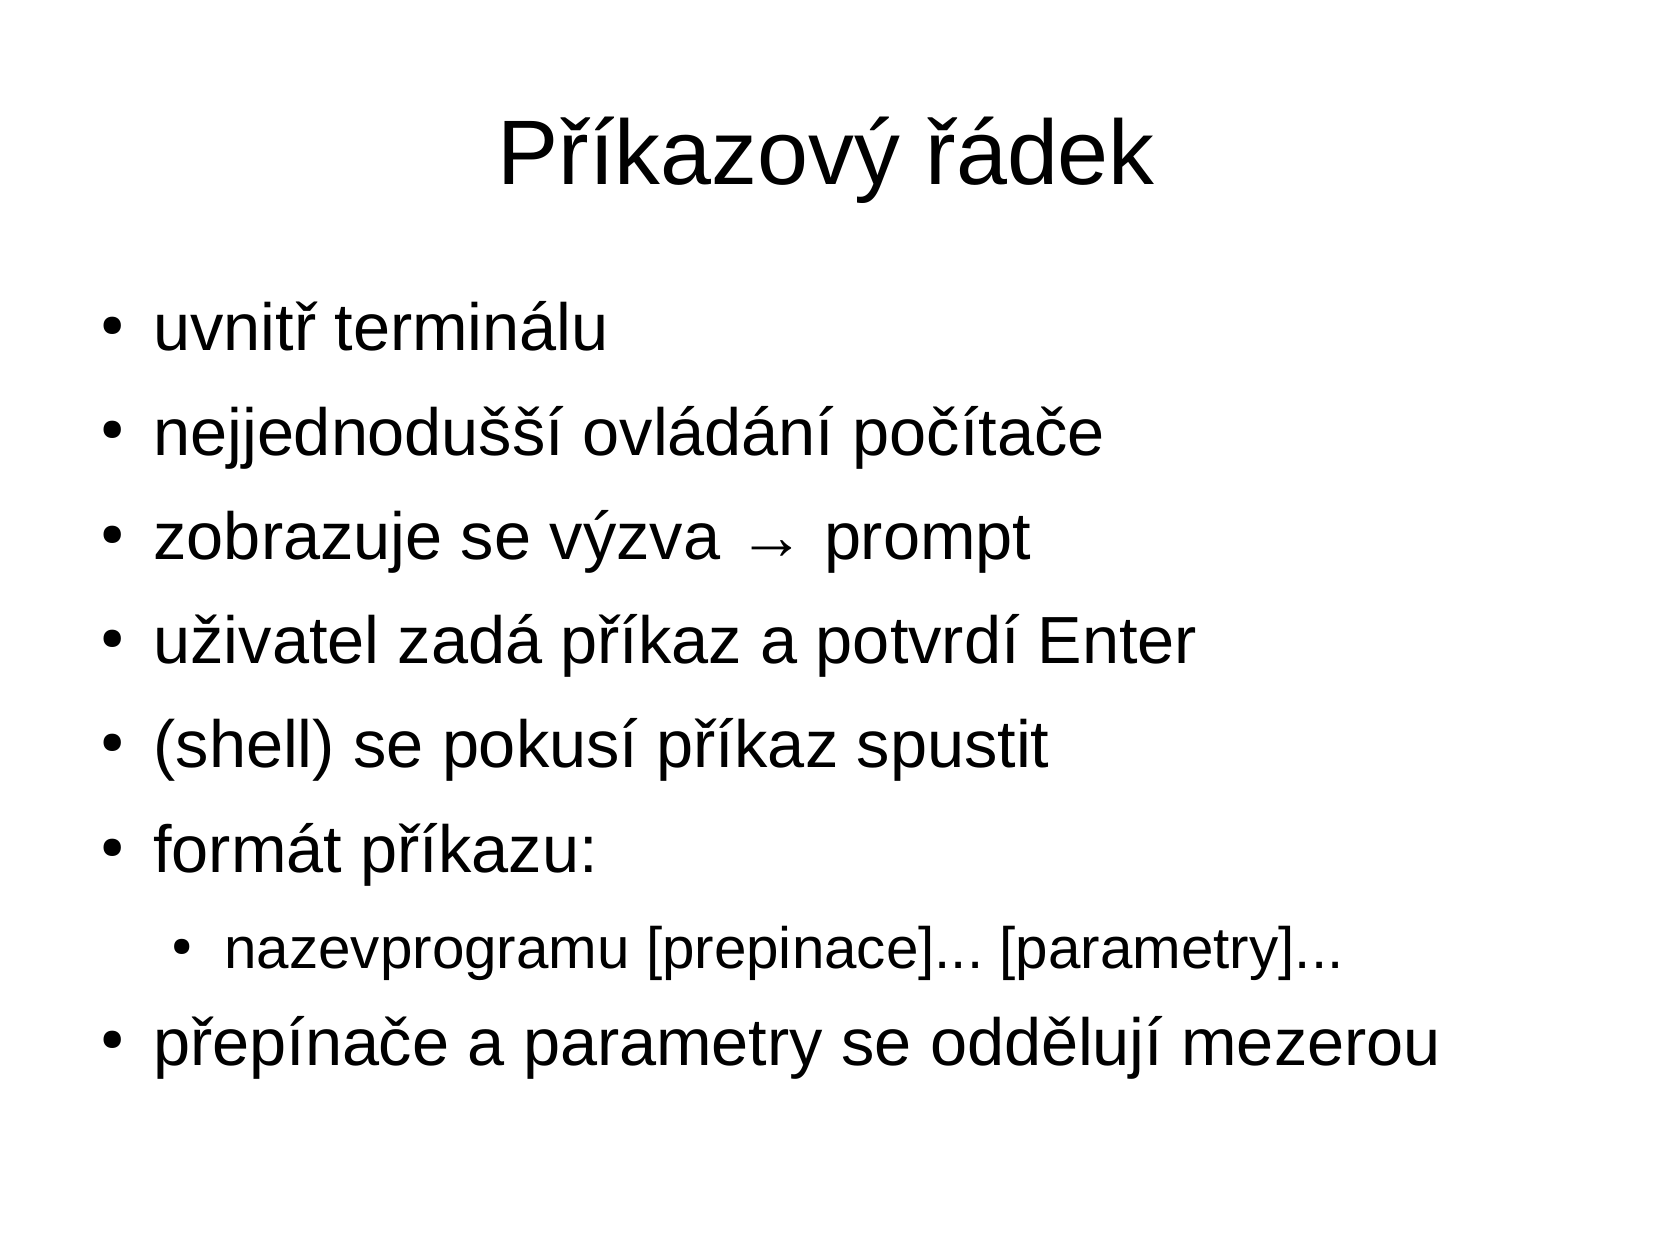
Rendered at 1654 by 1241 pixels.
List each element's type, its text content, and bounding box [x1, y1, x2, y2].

title Příkazový řádek [82, 56, 1571, 250]
list uvnitř terminálu nejjednodušší ovládání počítače zobrazuje se výzva → prompt uživatel zadá příkaz a potvrdí Enter (shell) se pokusí příkaz spustit formát příkazu: nazevprogramu [prepinace]... [parametry]... přepínače a parametry se oddělují mezerou [82, 290, 1571, 1094]
